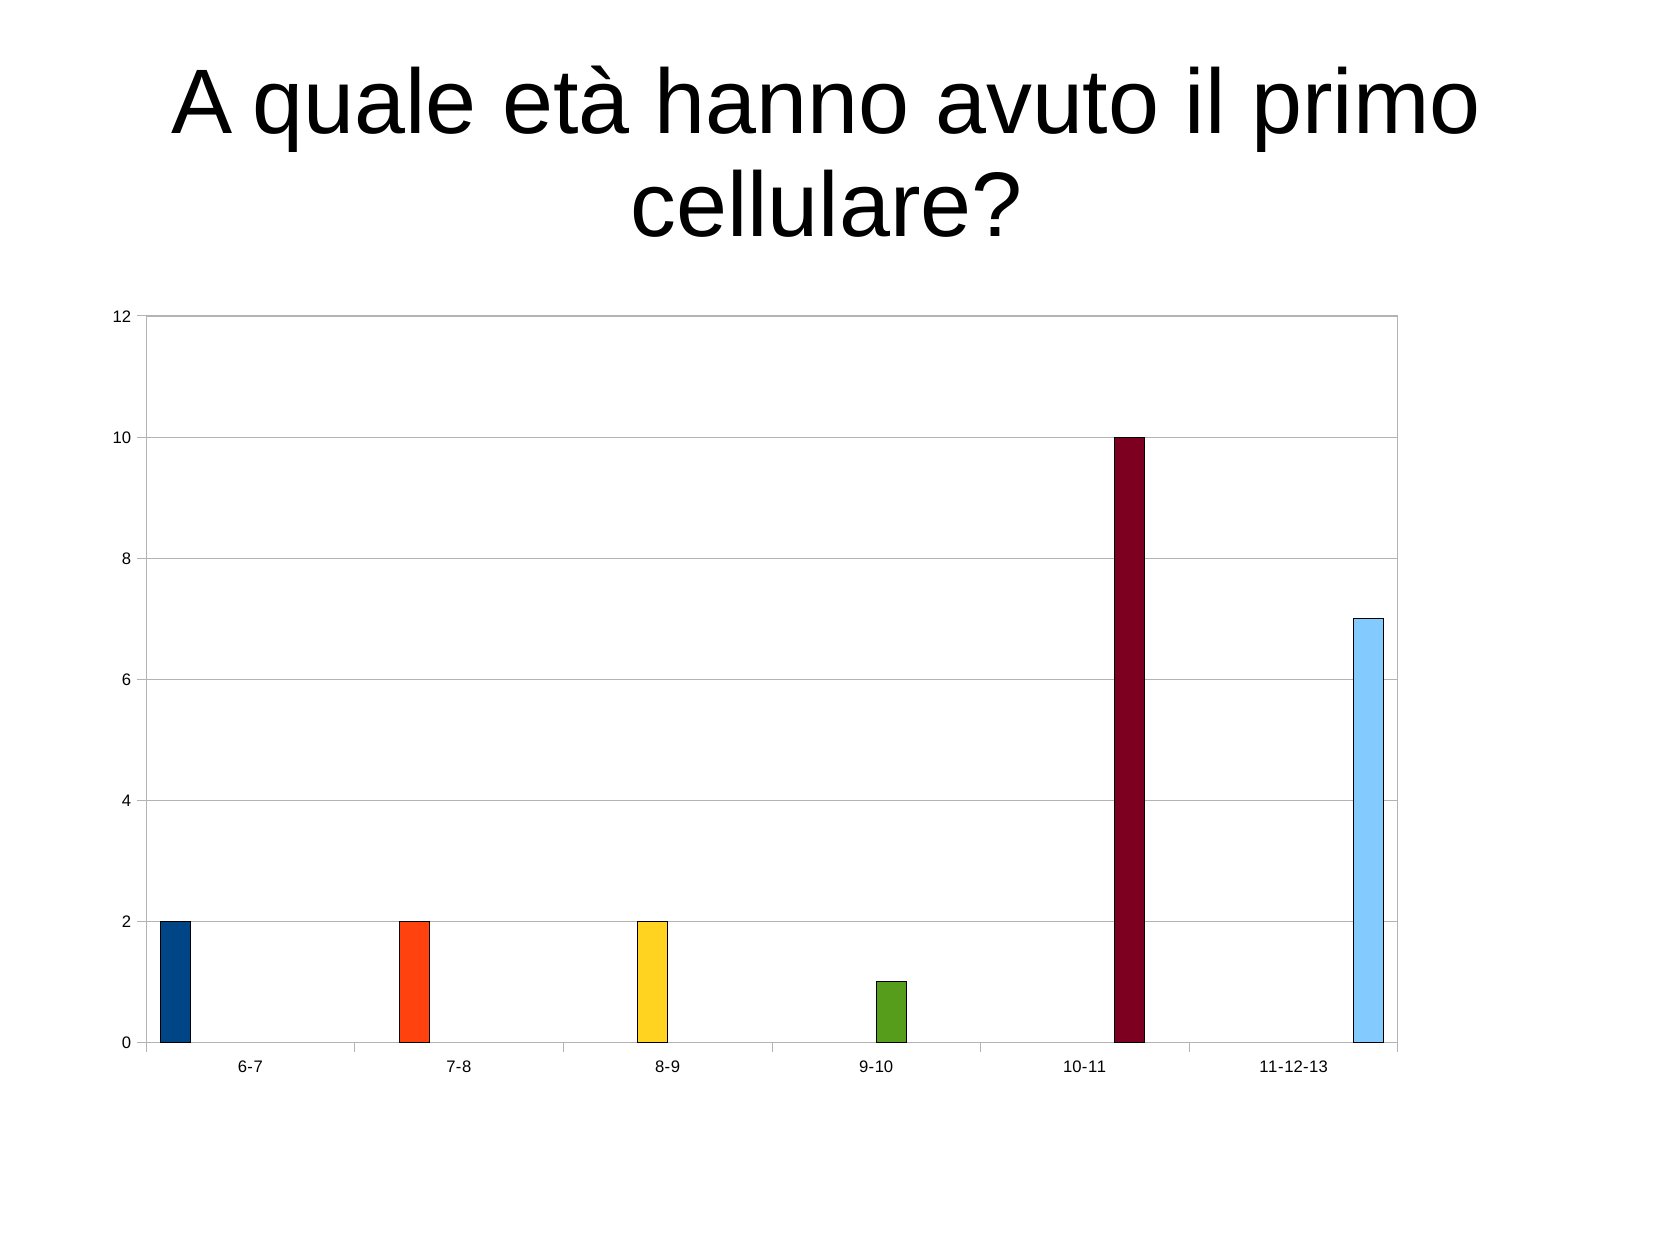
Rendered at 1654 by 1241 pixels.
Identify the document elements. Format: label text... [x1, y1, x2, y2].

picture [845, 290, 1572, 1109]
title A quale età hanno avuto il primo cellulare? [82, 49, 1571, 257]
chart [82, 290, 845, 1109]
